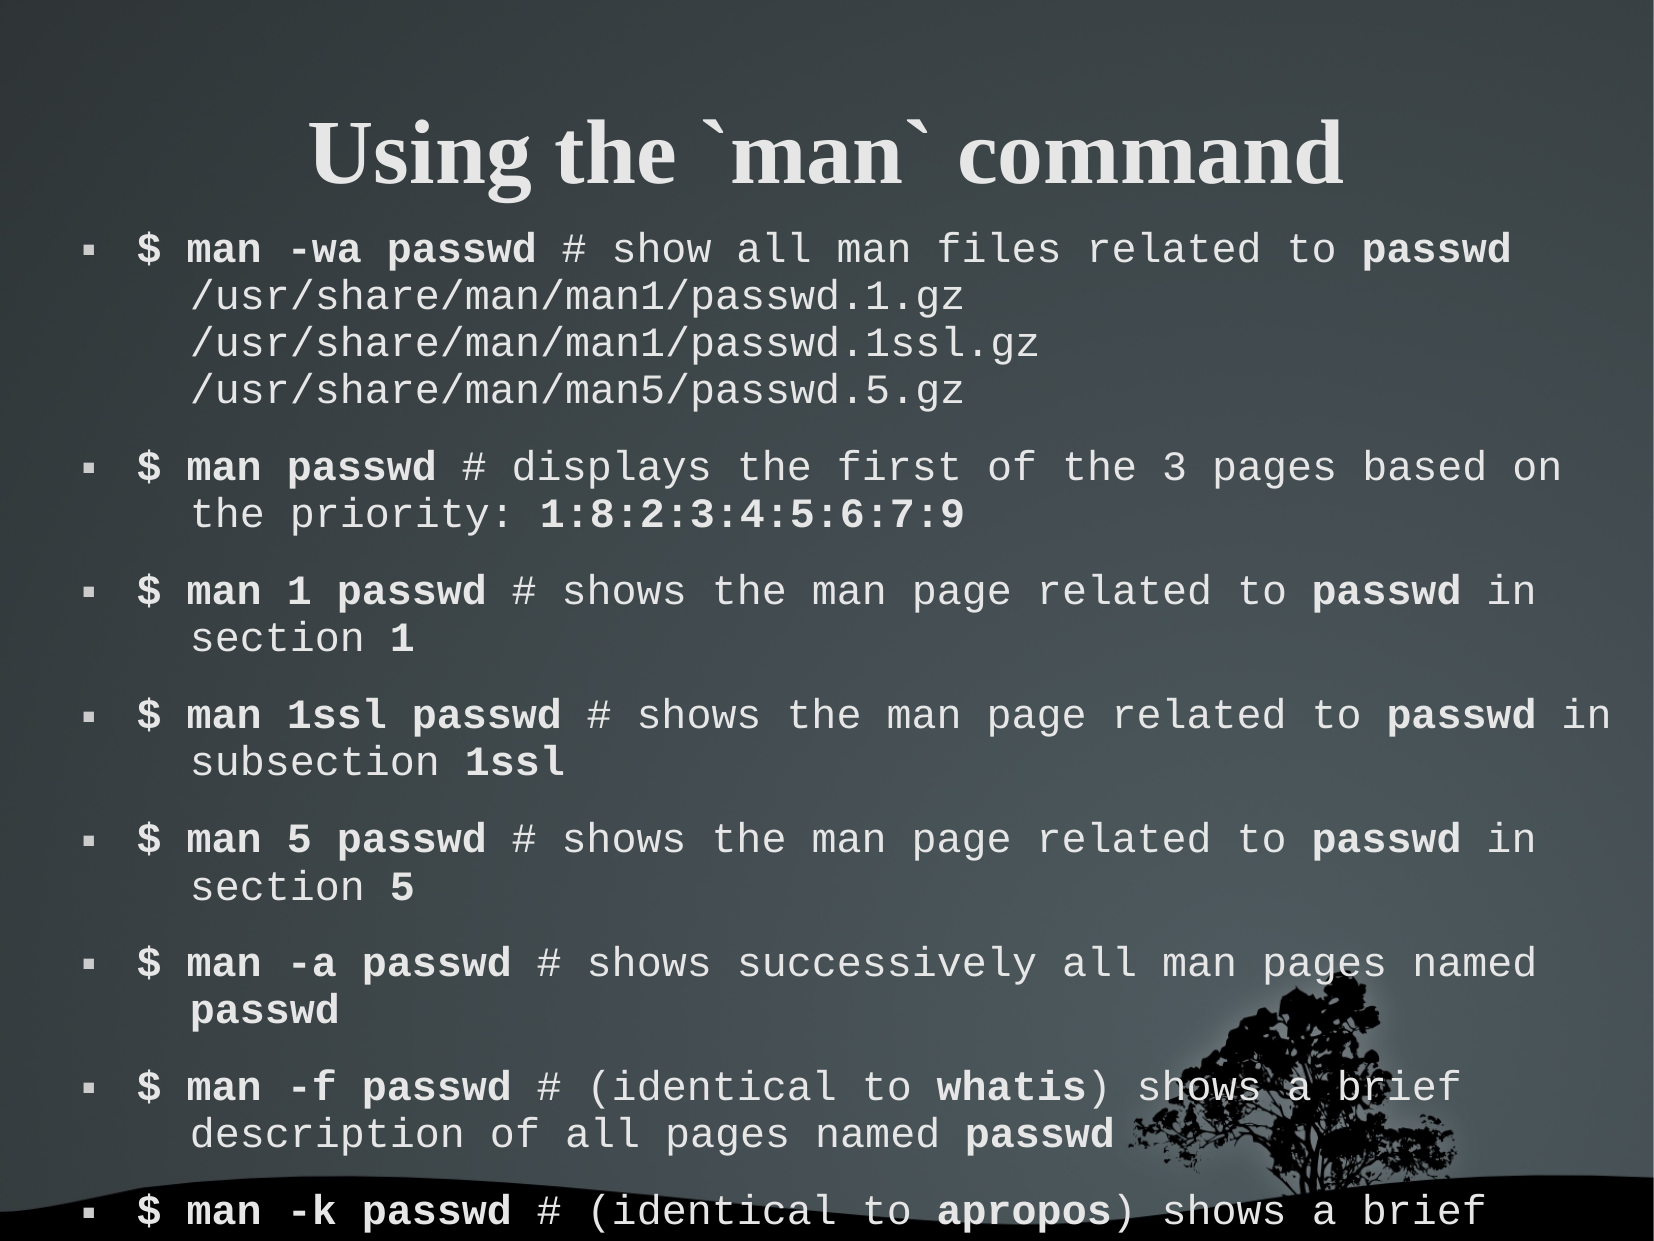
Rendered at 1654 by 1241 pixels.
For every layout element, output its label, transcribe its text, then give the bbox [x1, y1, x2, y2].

list $ man -wa passwd # show all man files related to passwd /usr/share/man/man1/passwd.1.gz /usr/share/man/man1/passwd.1ssl.gz /usr/share/man/man5/passwd.5.gz $ man passwd # displays the first of the 3 pages based on the priority: 1:8:2:3:4:5:6:7:9 $ man 1 passwd # shows the man page related to passwd in section 1 $ man 1ssl passwd # shows the man page related to passwd in subsection 1ssl $ man 5 passwd # shows the man page related to passwd in section 5 $ man -a passwd # shows successively all man pages named passwd $ man -f passwd # (identical to whatis) shows a brief description of all pages named passwd $ man -k passwd # (identical to apropos) shows a brief description of all pages containing passwd $ man -K passwd # shows successively all man pages named containing passwd in their content [48, 227, 1623, 1241]
picture [0, 0, 1654, 1241]
title Using the `man` command [82, 49, 1571, 227]
